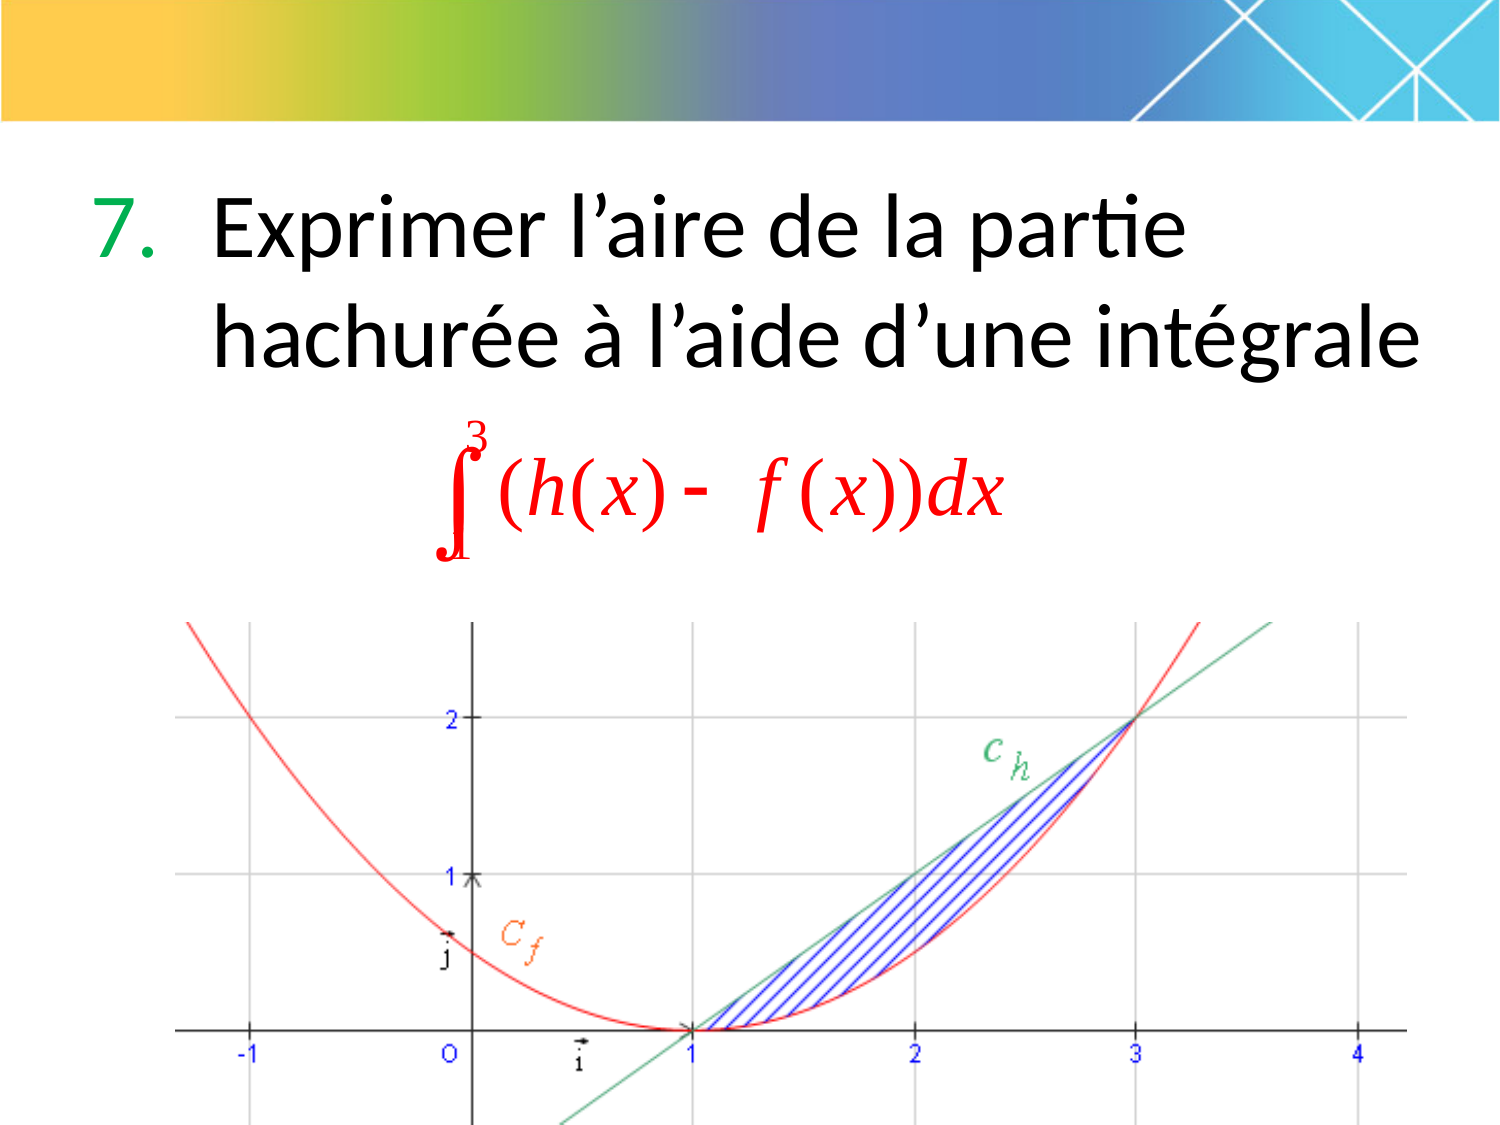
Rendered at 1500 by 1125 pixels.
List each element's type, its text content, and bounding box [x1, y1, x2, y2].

chart [410, 398, 1020, 577]
title Exprimer l’aire de la partie hachurée à l’aide d’une intégrale [75, 157, 1500, 393]
picture [0, 0, 1500, 123]
picture [175, 622, 1407, 1125]
